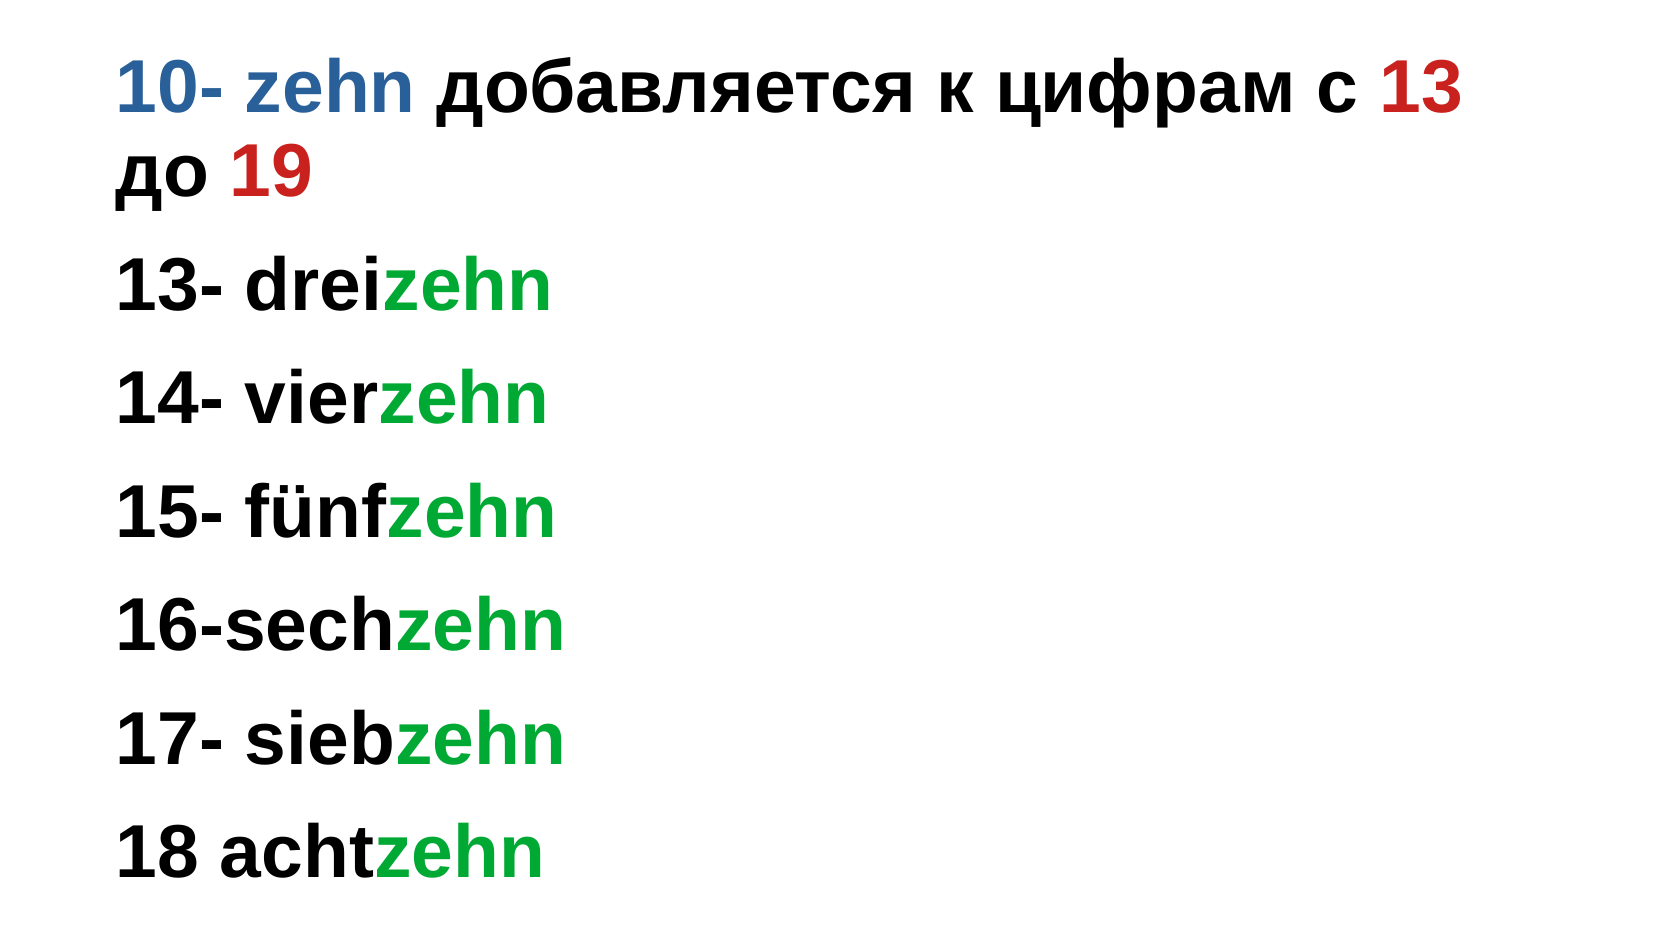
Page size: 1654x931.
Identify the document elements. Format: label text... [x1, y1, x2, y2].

list 10- zehn добавляется к цифрам с 13 до 19 13- dreizehn 14- vierzehn 15- fünfzehn 16-sechzehn 17- siebzehn 18 achtzehn 19- neunzehn [45, 45, 1571, 886]
